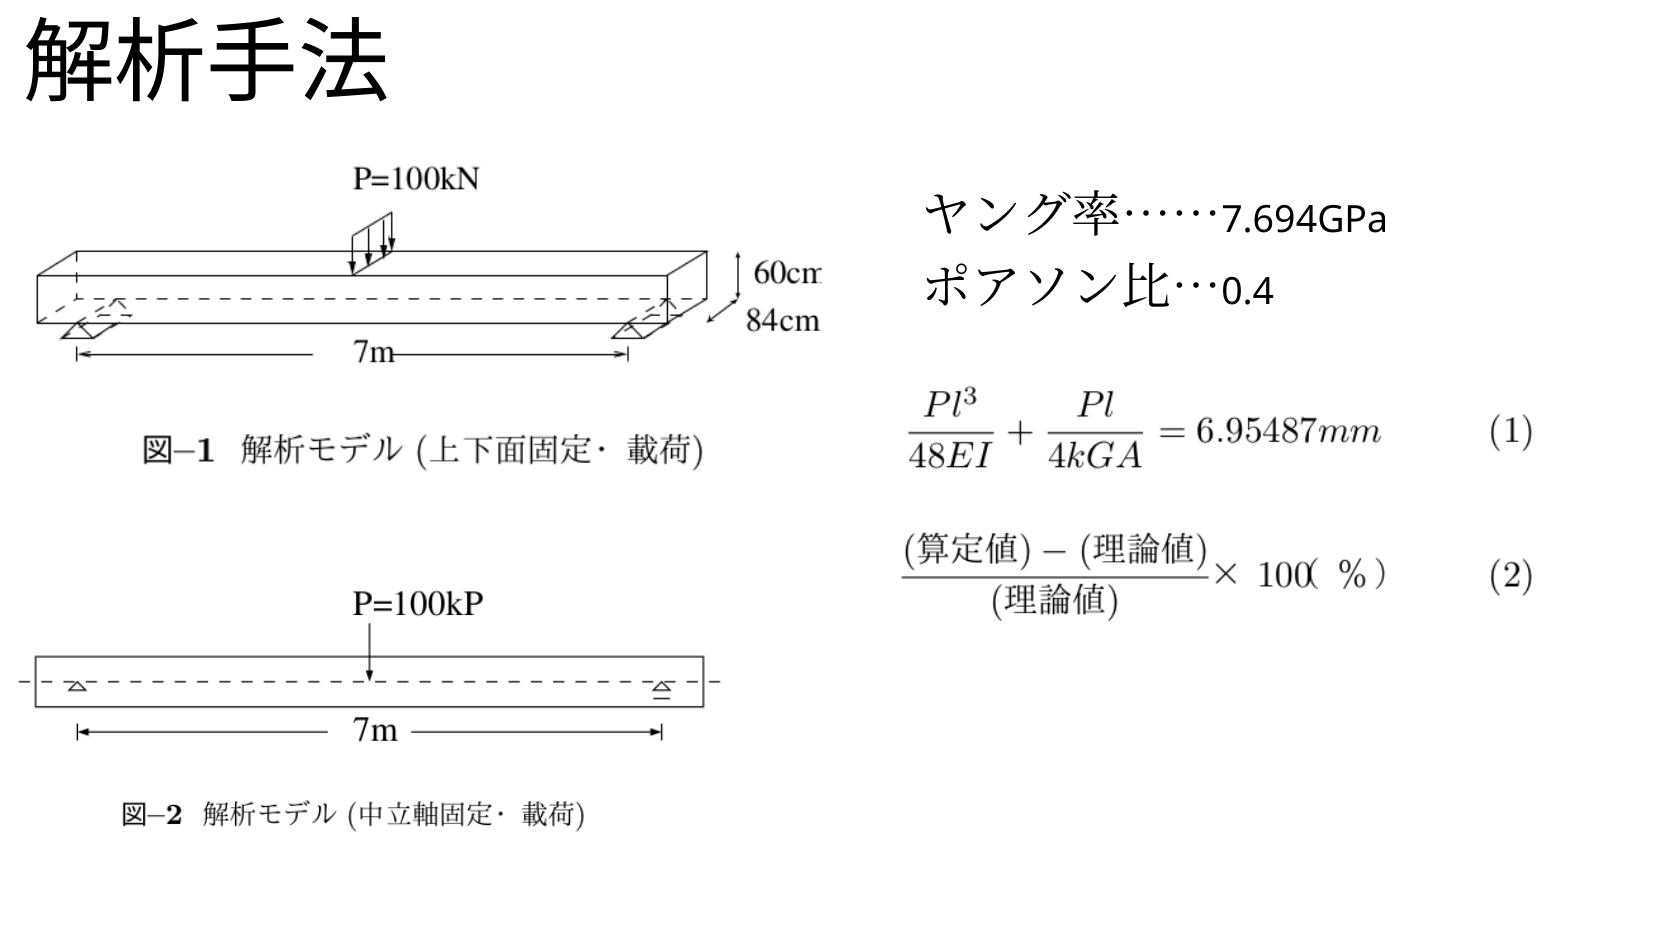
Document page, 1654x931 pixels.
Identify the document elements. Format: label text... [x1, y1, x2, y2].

picture [11, 131, 838, 497]
title 解析手法 [0, 0, 426, 122]
text_box ヤング率……7.694GPa ポアソン比…0.4 [921, 175, 1512, 319]
picture [854, 366, 1560, 650]
picture [3, 578, 745, 851]
